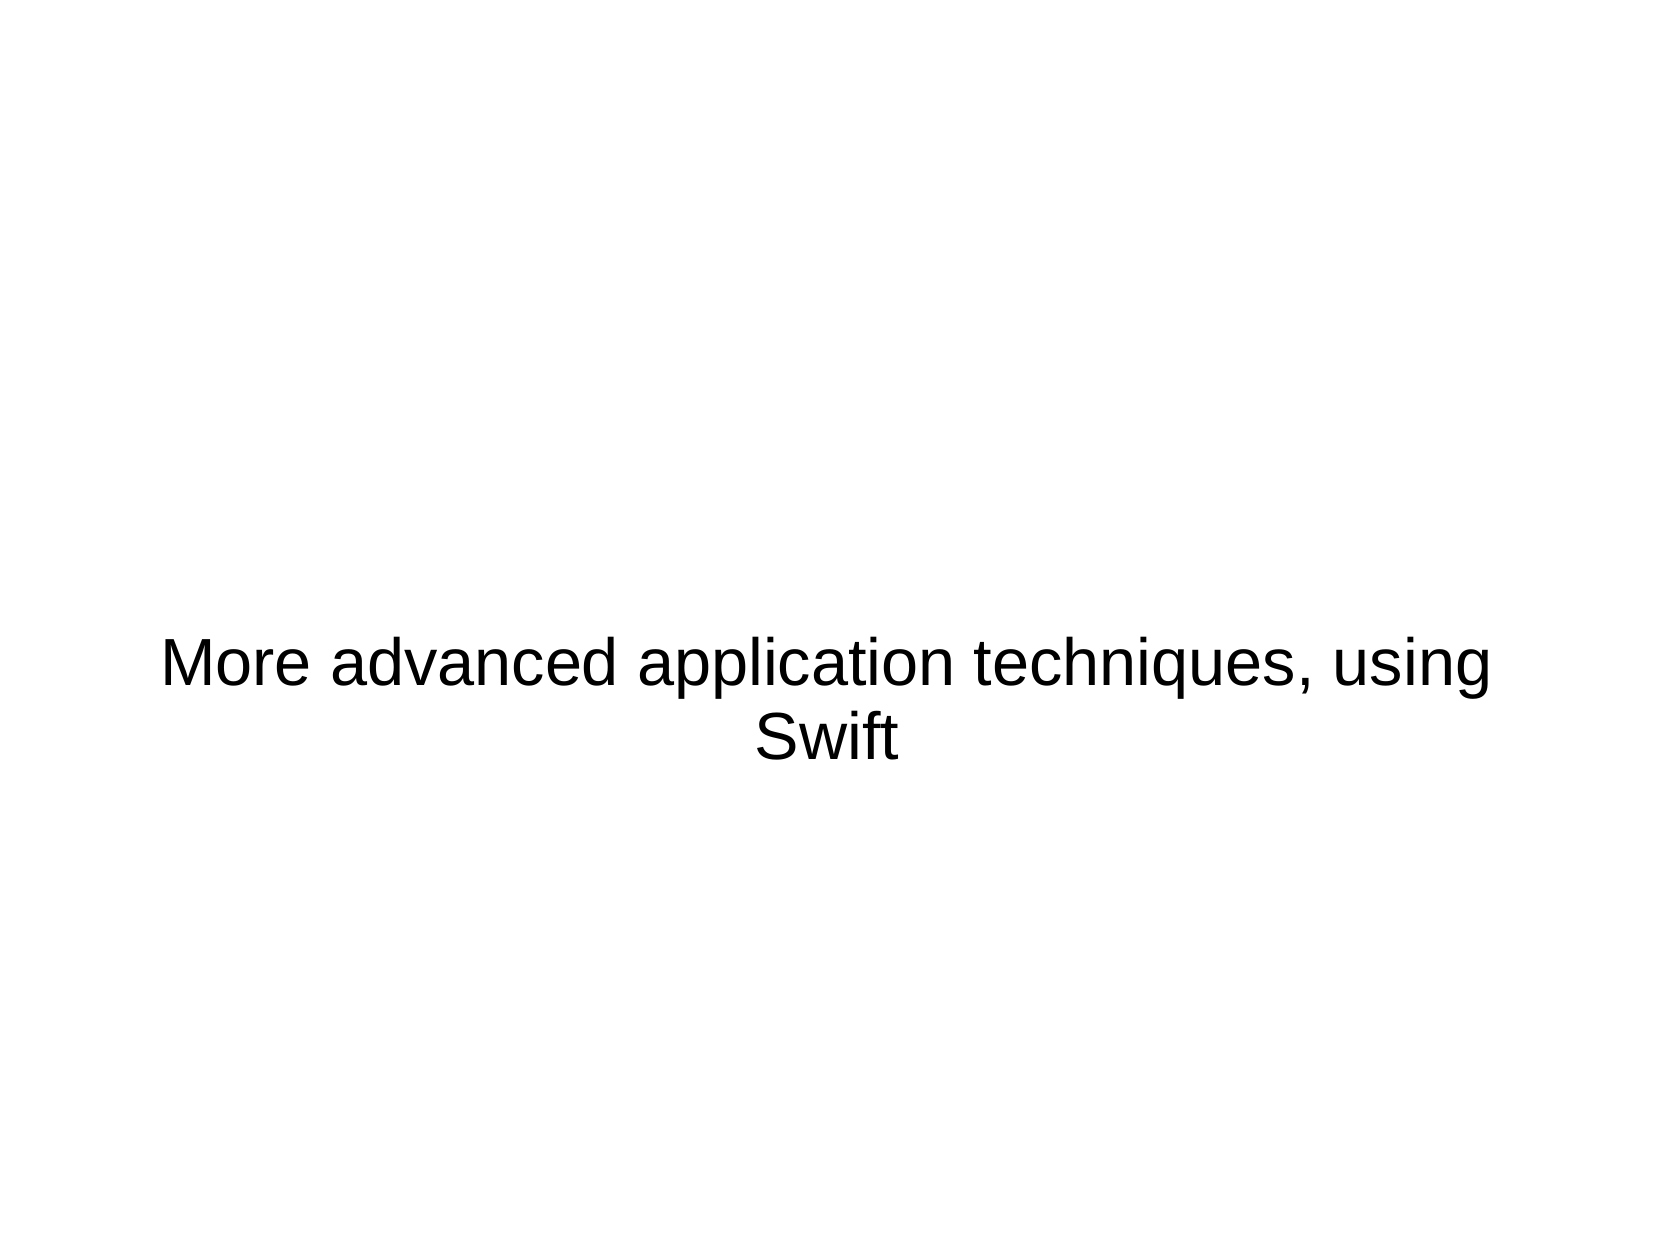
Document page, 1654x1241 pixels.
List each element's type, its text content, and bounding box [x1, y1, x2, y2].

subtitle More advanced application techniques, using Swift [82, 297, 1571, 1102]
